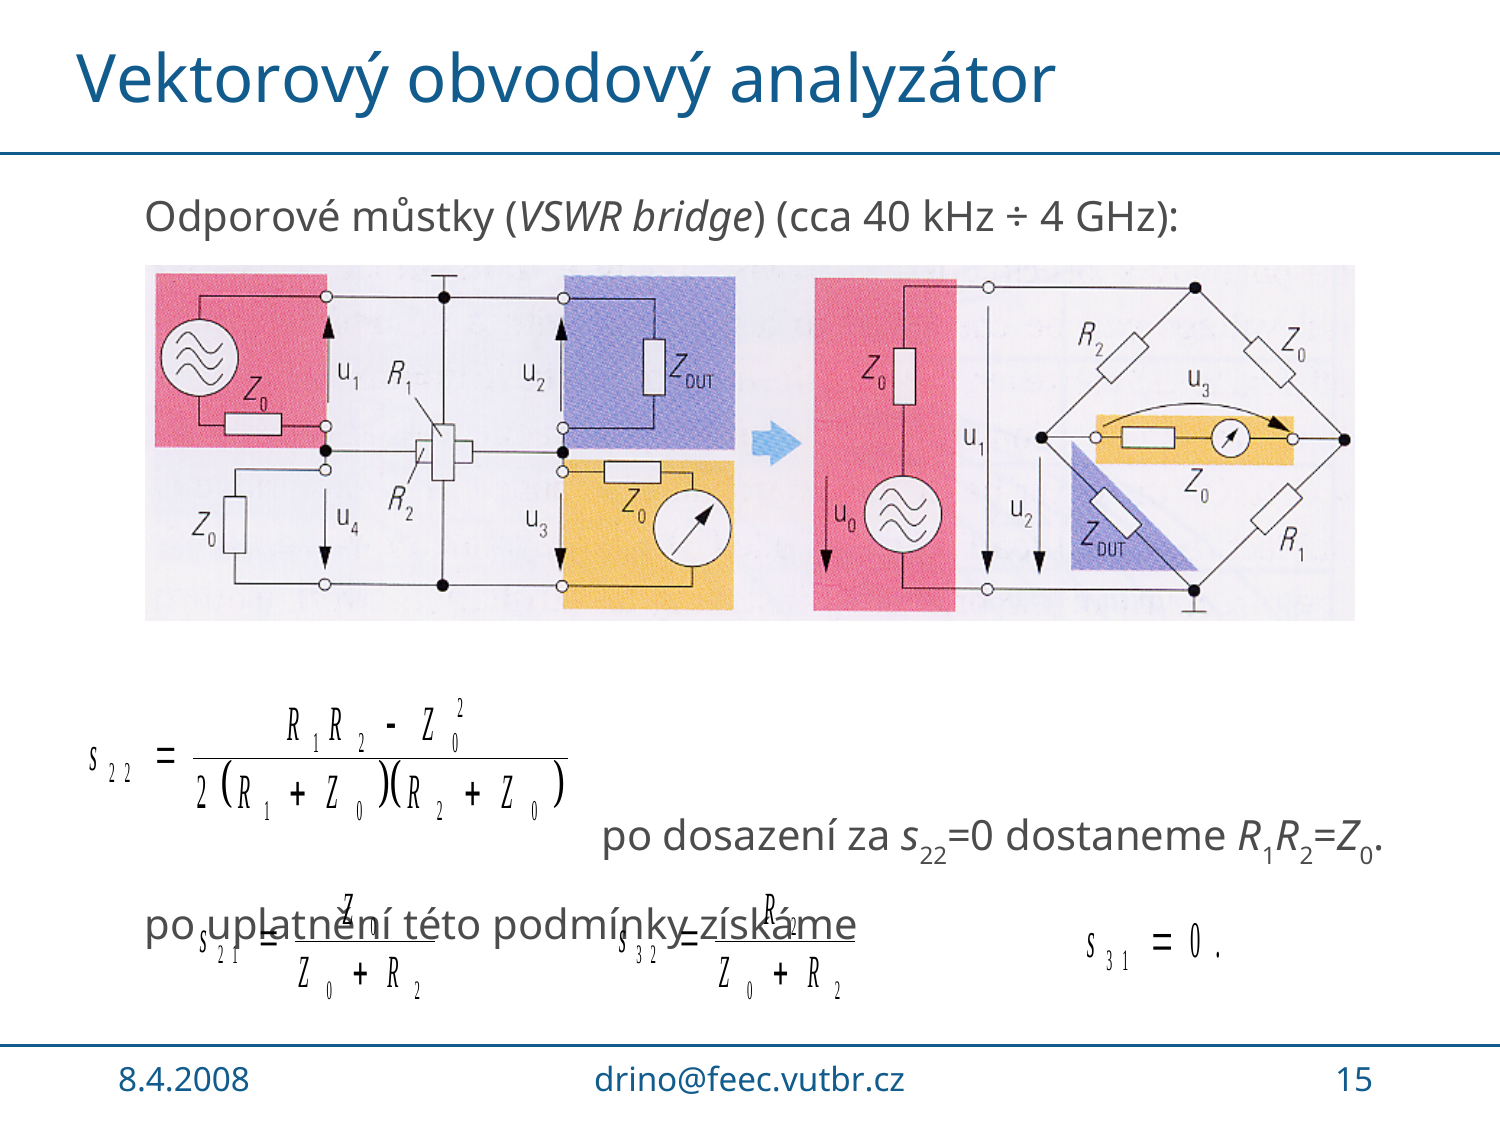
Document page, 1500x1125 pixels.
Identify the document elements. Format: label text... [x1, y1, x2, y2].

text_box <číslo> [1075, 1049, 1388, 1125]
picture [1078, 906, 1236, 984]
text_box drino@feec.vutbr.cz [484, 1050, 1016, 1125]
picture [611, 879, 864, 1010]
picture [191, 879, 445, 1010]
picture [81, 684, 578, 832]
picture [145, 265, 1355, 621]
text_box 8.4.2008 [103, 1049, 432, 1125]
title Vektorový obvodový analyzátor [0, 0, 1500, 152]
text_box Odporové můstky (VSWR bridge) (cca 40 kHz ÷ 4 GHz): po dosazení za s22=0 dostaneme R1R2=Z0. po uplatnění této podmínky získáme [59, 178, 1442, 1029]
